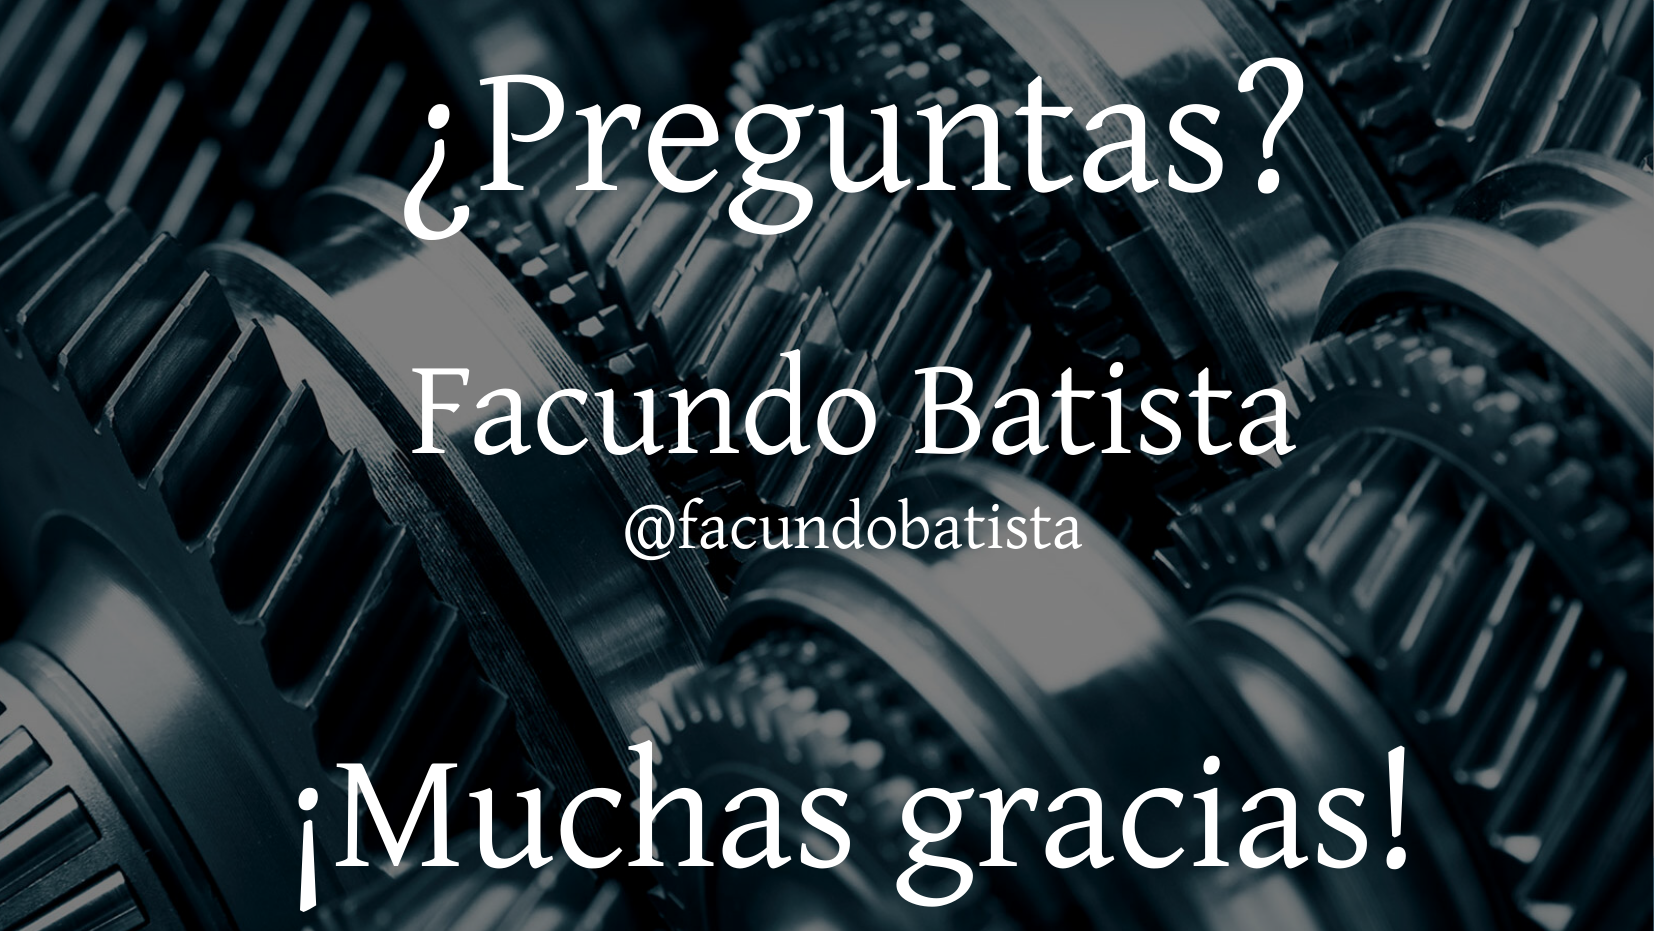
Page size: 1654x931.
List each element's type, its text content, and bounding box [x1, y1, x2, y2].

title ¿Preguntas? Facundo Batista @facundobatista ¡Muchas gracias! [0, 0, 1654, 931]
